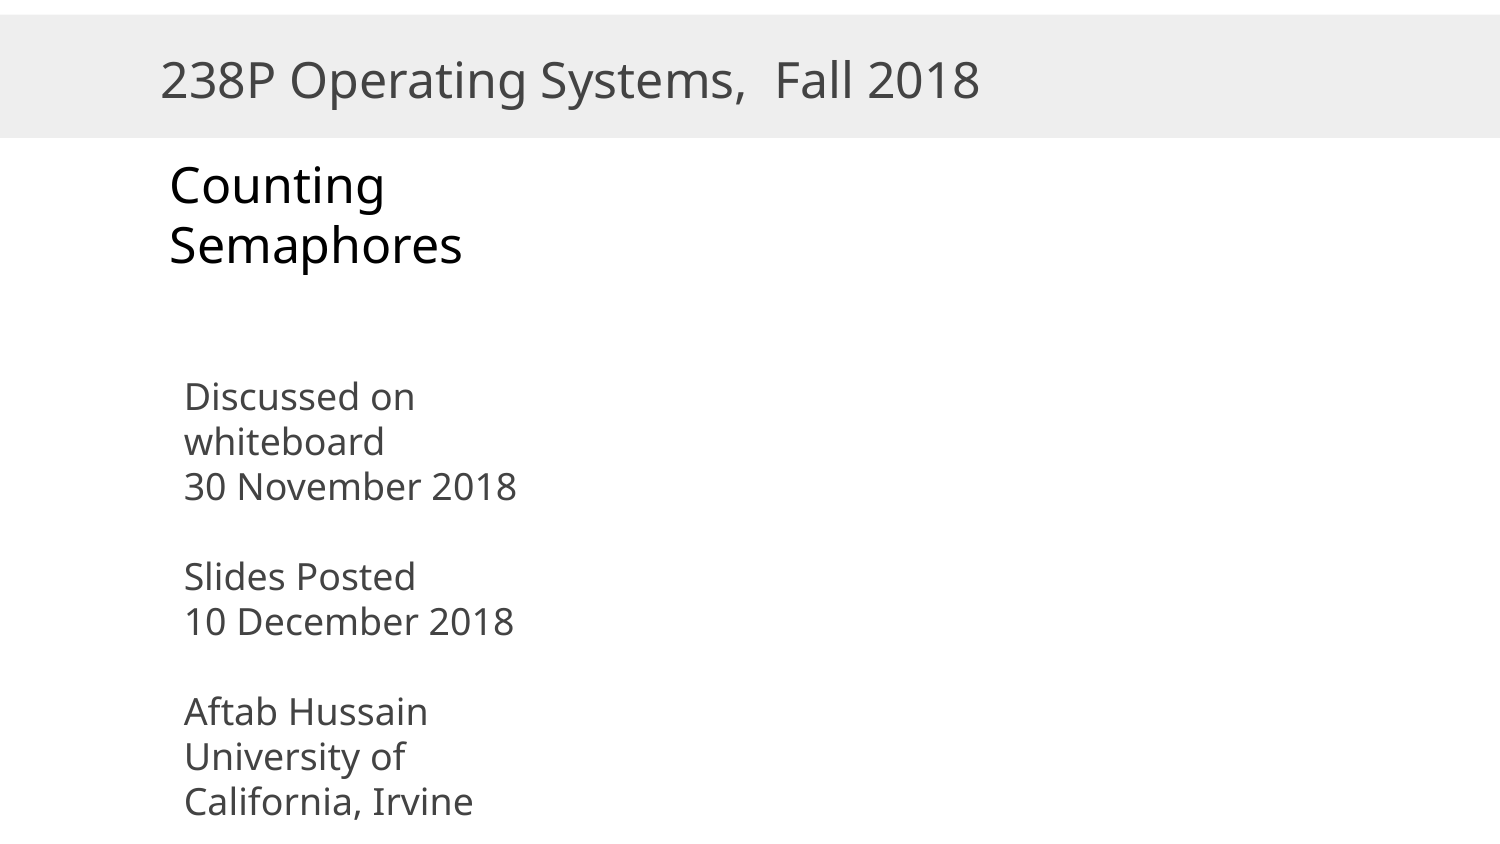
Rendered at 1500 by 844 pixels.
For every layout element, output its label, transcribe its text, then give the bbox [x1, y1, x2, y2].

text_box Discussed on whiteboard 30 November 2018 Slides Posted 10 December 2018 Aftab Hussain University of California, Irvine [93, 526, 586, 844]
text_box 238P Operating Systems, Fall 2018 [70, 33, 1500, 526]
text_box [0, 14, 1500, 138]
